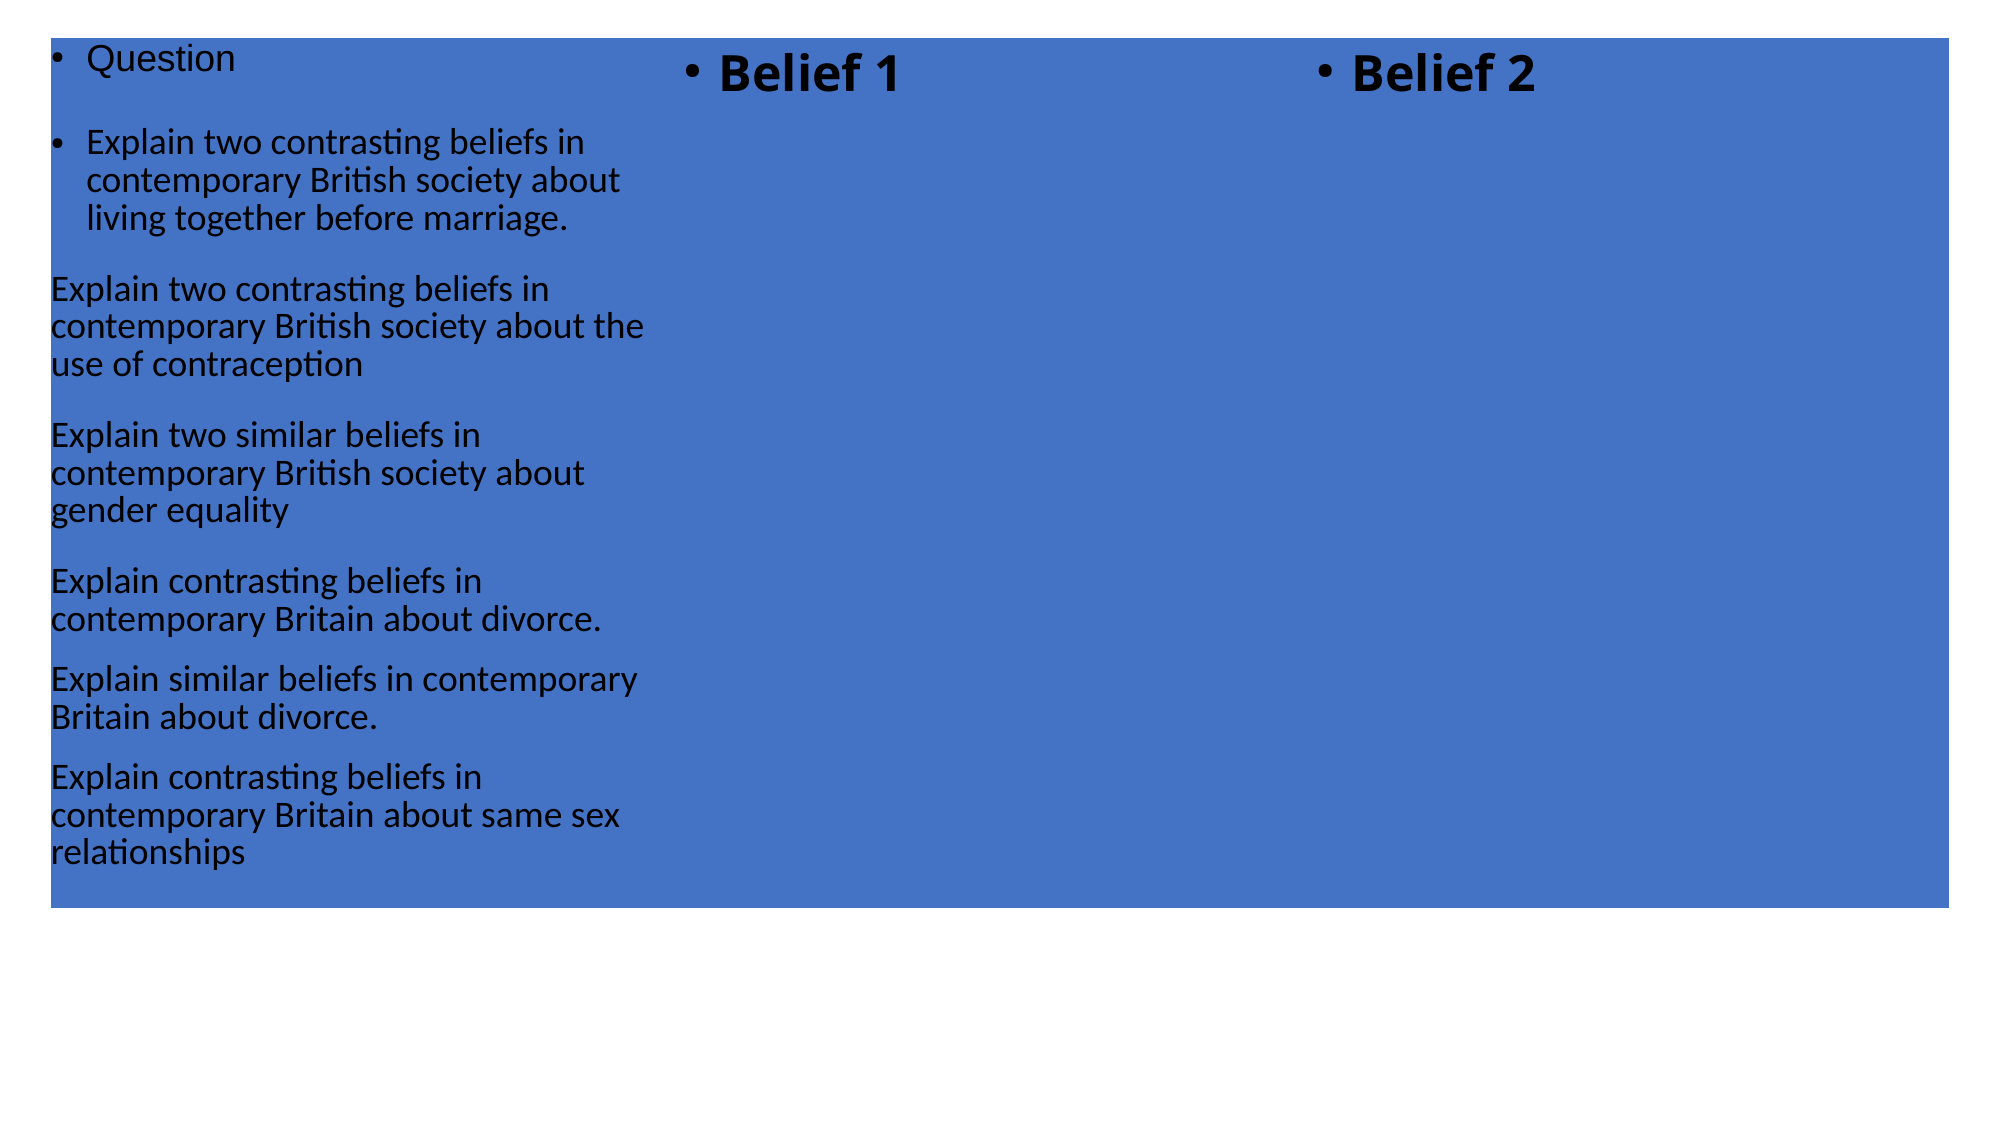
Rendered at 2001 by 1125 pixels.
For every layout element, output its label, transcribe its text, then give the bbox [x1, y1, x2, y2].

table_header Question [51, 38, 684, 126]
table_cell [1316, 273, 1949, 419]
table_cell [1316, 663, 1949, 761]
table_cell [684, 126, 1316, 273]
table_cell [684, 419, 1316, 566]
table_cell Explain two similar beliefs in contemporary British society about gender equality [51, 419, 684, 566]
table_cell Explain contrasting beliefs in contemporary Britain about divorce. [51, 566, 684, 663]
table_cell [1316, 761, 1949, 908]
table_cell [684, 273, 1316, 419]
table_cell Explain two contrasting beliefs in contemporary British society about living together before marriage. [51, 126, 684, 273]
table_cell [1316, 419, 1949, 566]
table_cell [684, 566, 1316, 663]
table_cell [684, 761, 1316, 908]
table_cell Explain two contrasting beliefs in contemporary British society about the use of contraception [51, 273, 684, 419]
table_cell [1316, 126, 1949, 273]
table_cell [684, 663, 1316, 761]
table_cell Explain similar beliefs in contemporary Britain about divorce. [51, 663, 684, 761]
table_cell Explain contrasting beliefs in contemporary Britain about same sex relationships [51, 761, 684, 908]
table_header Belief 1 [684, 38, 1316, 126]
table_header Belief 2 [1316, 38, 1949, 126]
table_cell [1316, 566, 1949, 663]
